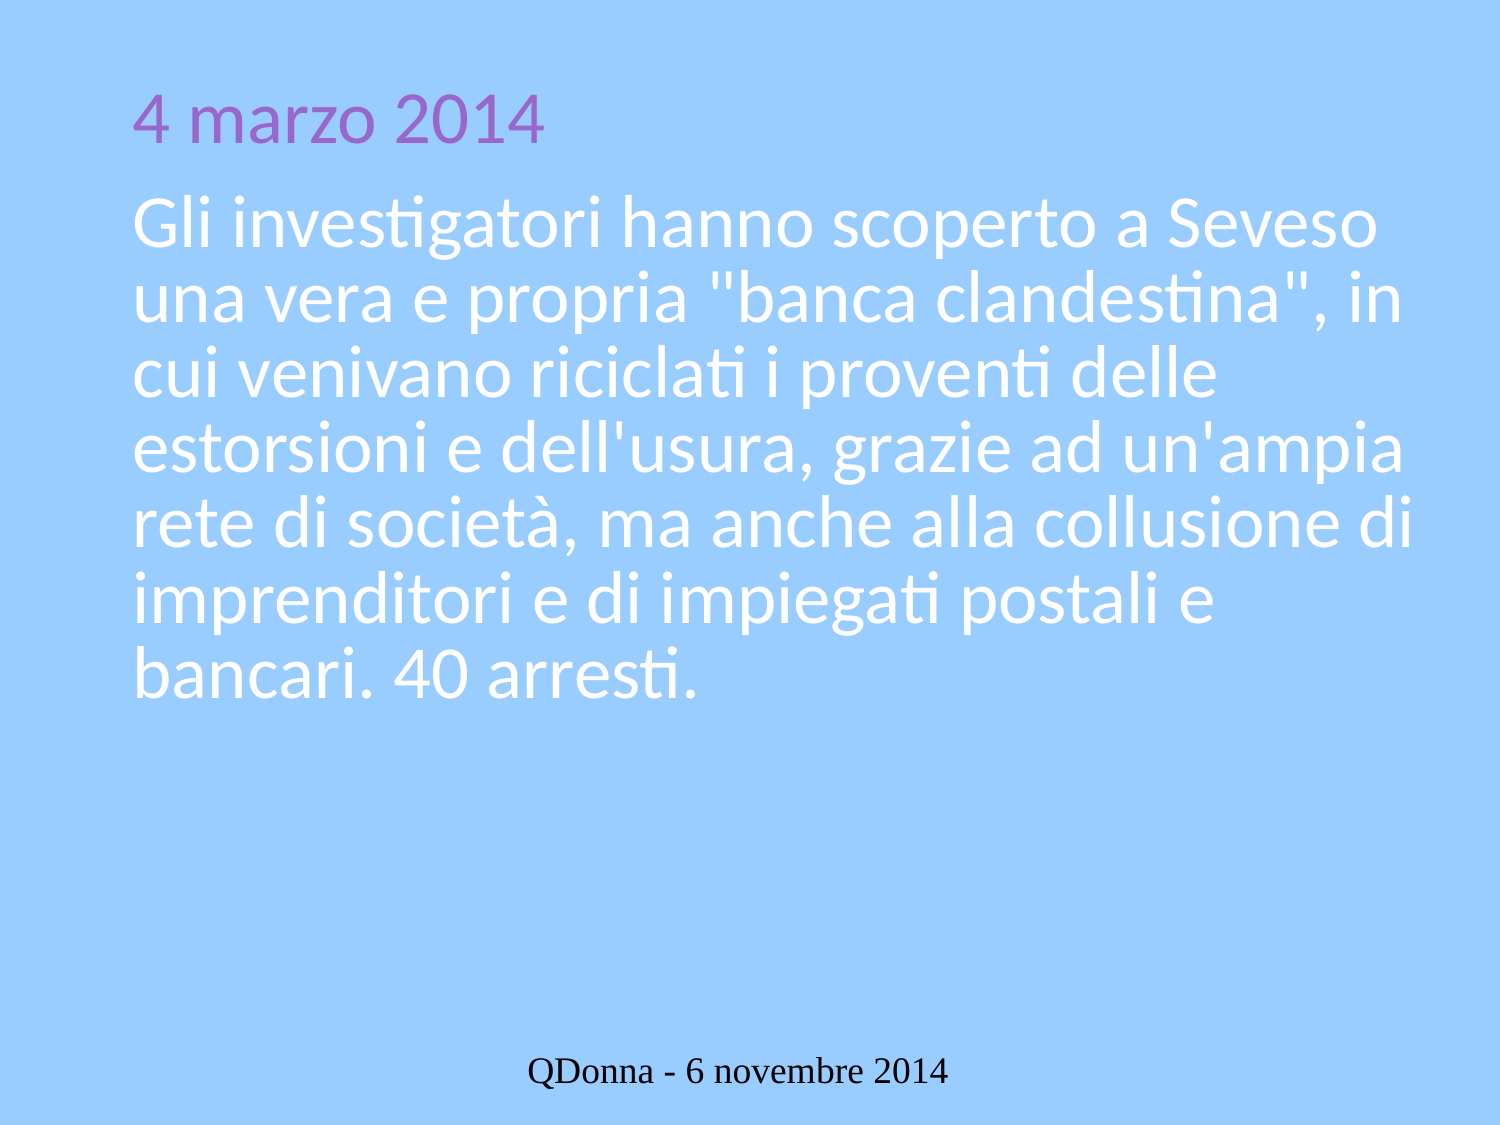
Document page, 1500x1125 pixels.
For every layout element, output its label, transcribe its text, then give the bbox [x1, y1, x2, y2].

list 4 marzo 2014 Gli investigatori hanno scoperto a Seveso una vera e propria "banca clandestina", in cui venivano riciclati i proventi delle estorsioni e dell'usura, grazie ad un'ampia rete di società, ma anche alla collusione di imprenditori e di impiegati postali e bancari. 40 arresti. [46, 0, 1454, 1062]
